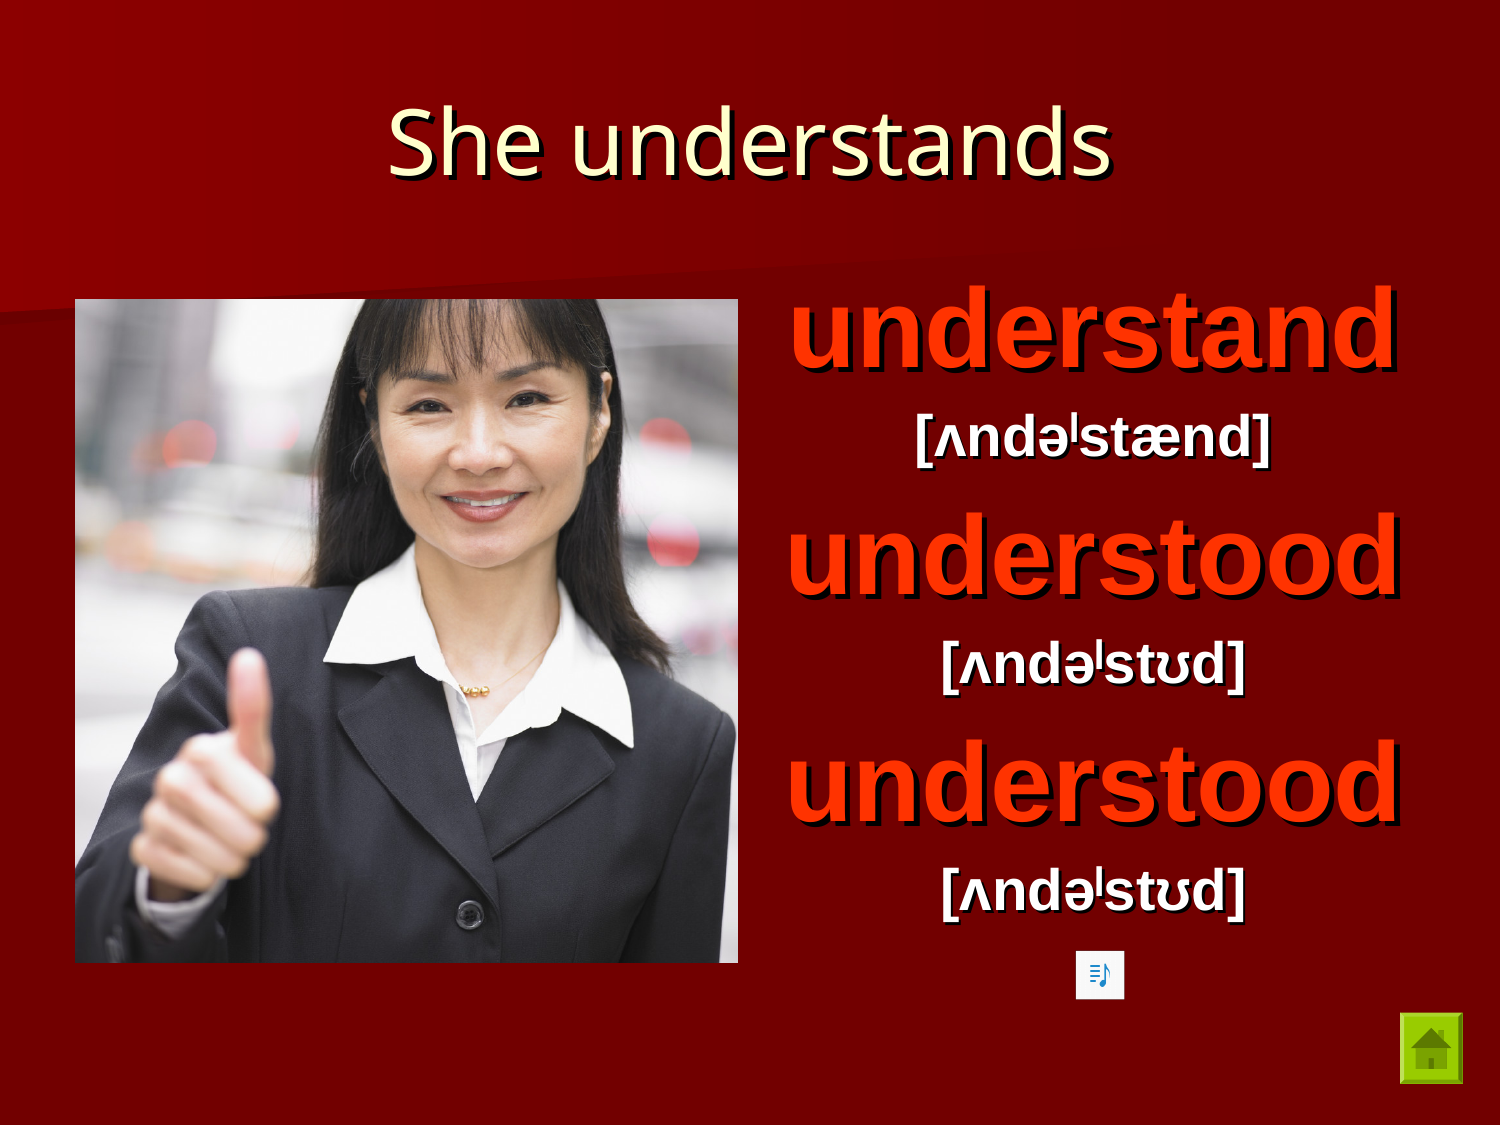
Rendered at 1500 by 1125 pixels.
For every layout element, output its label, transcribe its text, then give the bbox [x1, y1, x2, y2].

text_box [1074, 950, 1126, 1000]
text_box [1401, 1012, 1463, 1084]
list understand [ʌndəˡstænd] understood [ʌndəˡstʊd] understood [ʌndəˡstʊd] [762, 262, 1426, 1000]
picture [75, 299, 738, 963]
title She understands [75, 45, 1426, 233]
